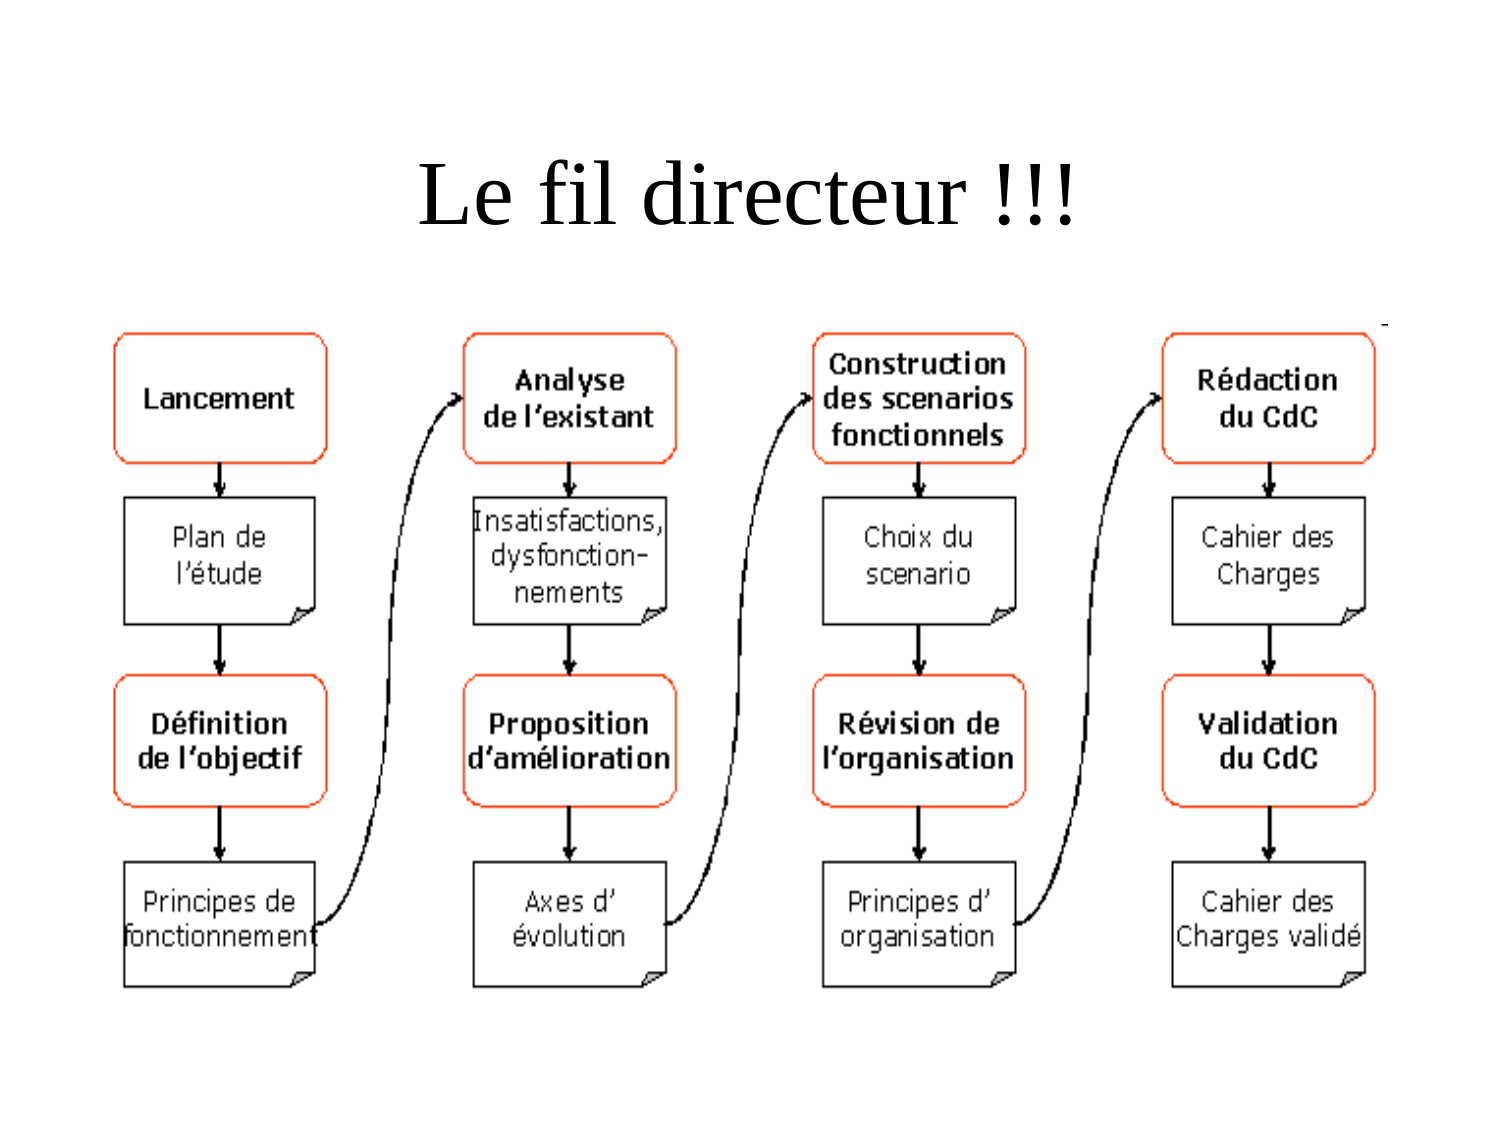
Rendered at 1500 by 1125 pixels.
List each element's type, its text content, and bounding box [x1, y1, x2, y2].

text_box [112, 324, 1388, 1001]
title Le fil directeur !!! [112, 99, 1388, 288]
